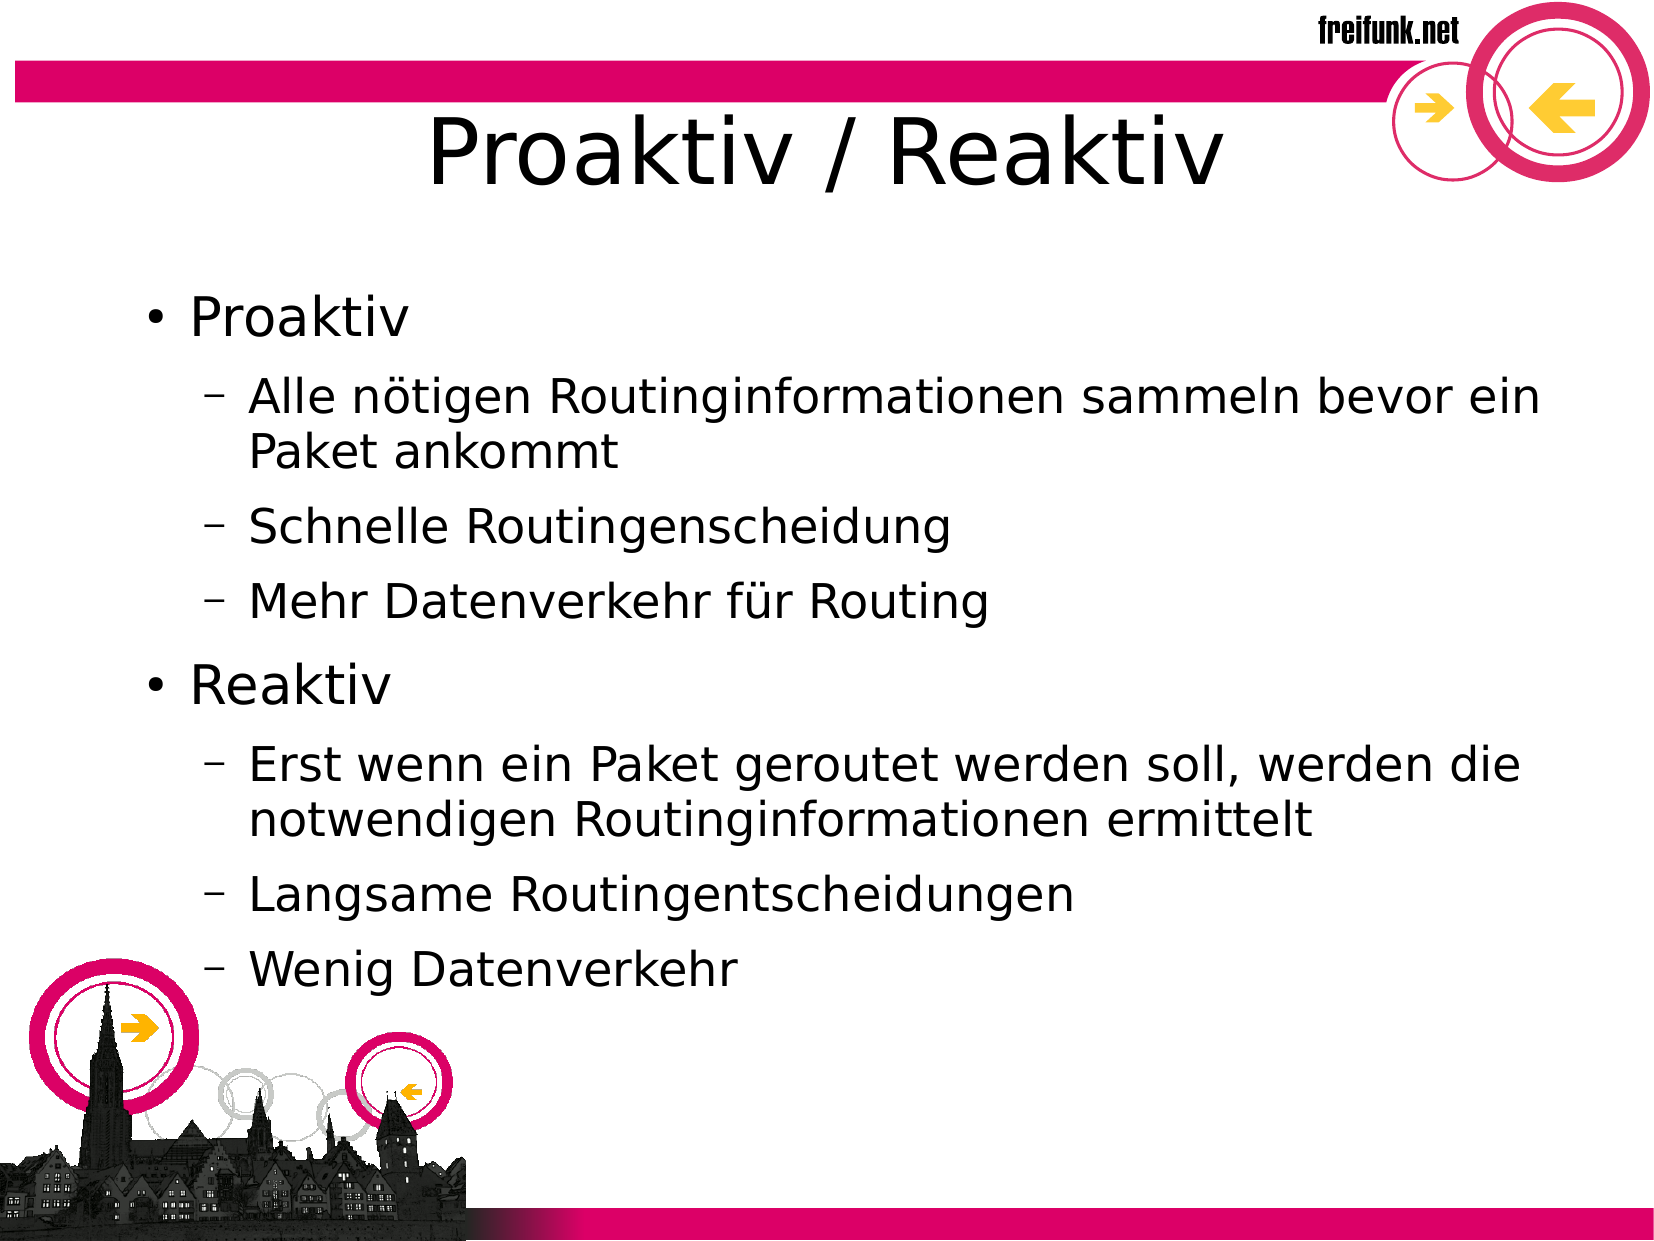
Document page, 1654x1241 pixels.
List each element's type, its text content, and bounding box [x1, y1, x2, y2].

title Proaktiv / Reaktiv [82, 49, 1571, 257]
list Proaktiv Alle nötigen Routinginformationen sammeln bevor ein Paket ankommt Schnelle Routingenscheidung Mehr Datenverkehr für Routing Reaktiv Erst wenn ein Paket geroutet werden soll, werden die notwendigen Routinginformationen ermittelt Langsame Routingentscheidungen Wenig Datenverkehr [131, 285, 1621, 1006]
